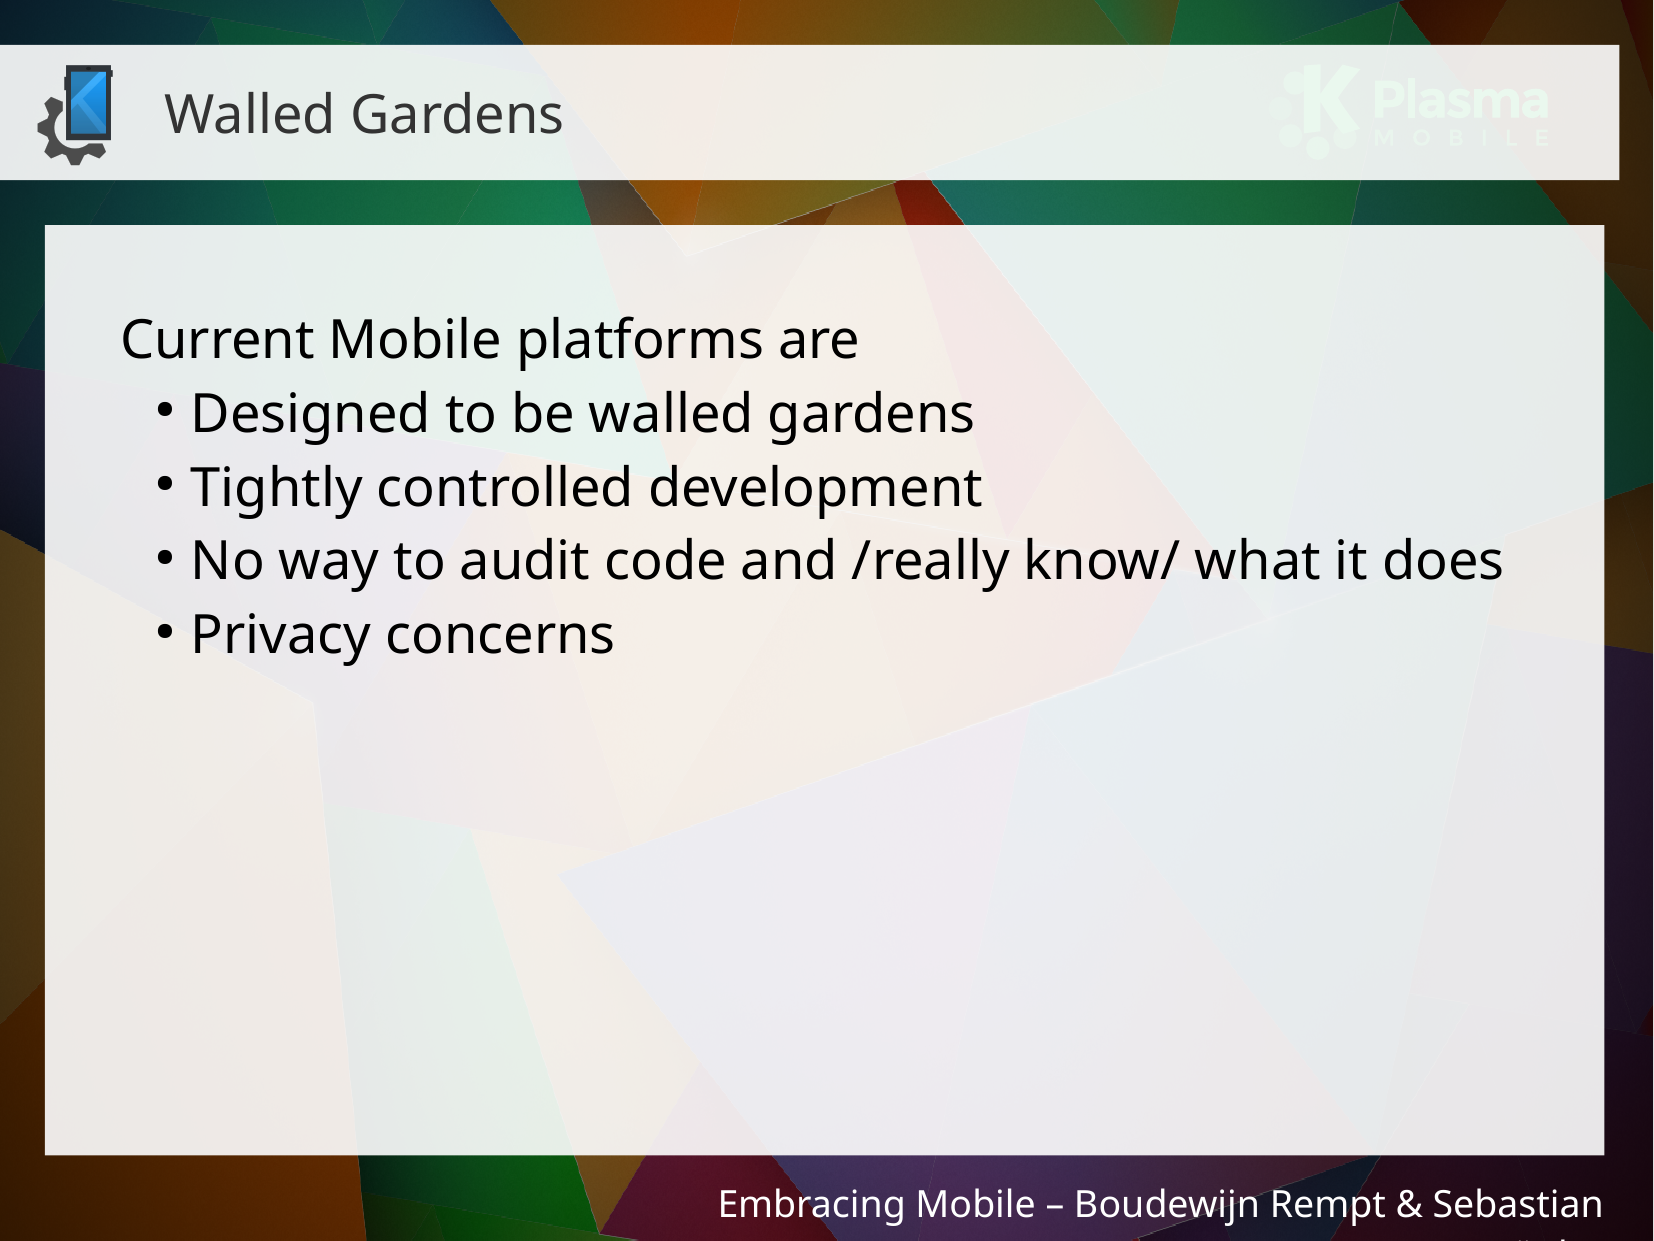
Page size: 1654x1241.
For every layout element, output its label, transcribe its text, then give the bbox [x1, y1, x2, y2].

text_box Current Mobile platforms are Designed to be walled gardens Tightly controlled development No way to audit code and /really know/ what it does Privacy concerns [44, 225, 1605, 1156]
text_box Walled Gardens [149, 59, 1605, 166]
text_box [0, 44, 1620, 181]
picture [0, 0, 1654, 1241]
